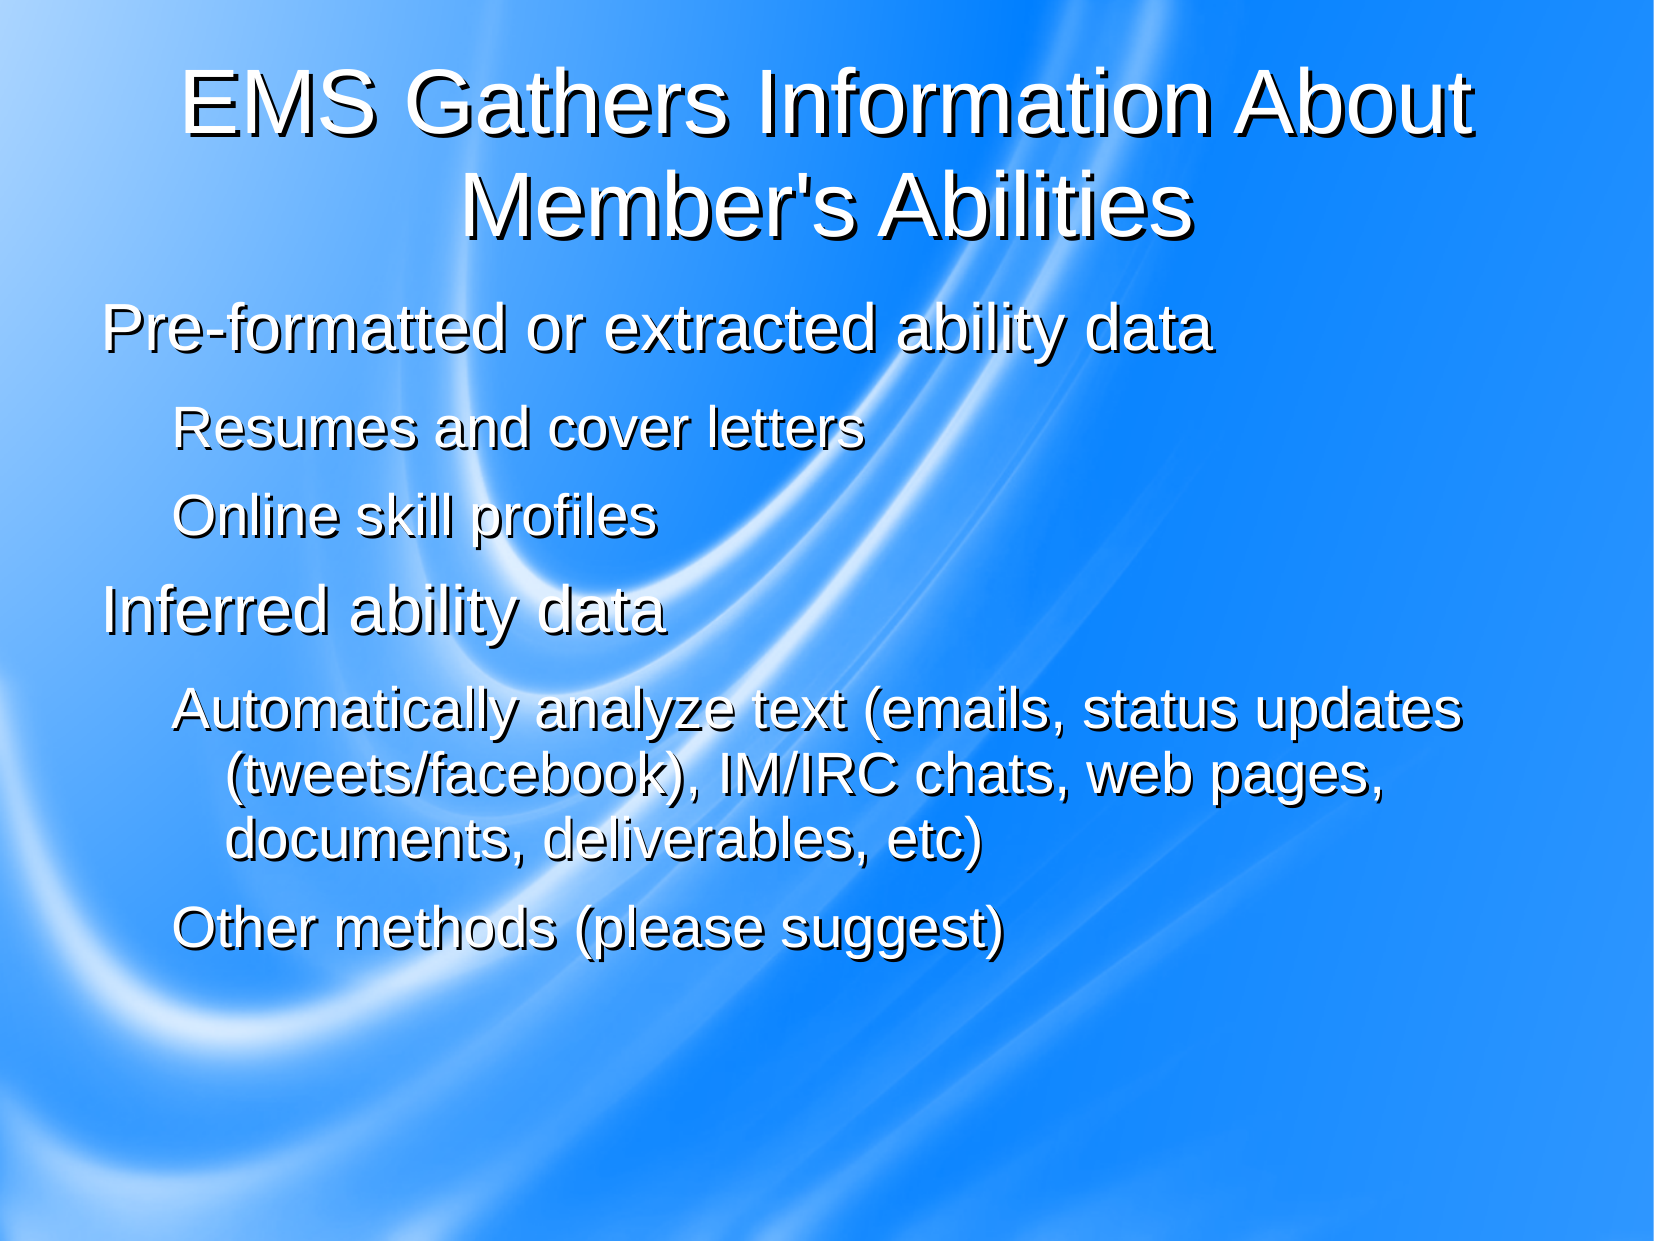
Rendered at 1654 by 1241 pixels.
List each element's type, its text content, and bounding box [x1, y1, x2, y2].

picture [0, 0, 1654, 1241]
list Pre-formatted or extracted ability data Resumes and cover letters Online skill profiles Inferred ability data Automatically analyze text (emails, status updates (tweets/facebook), IM/IRC chats, web pages, documents, deliverables, etc) Other methods (please suggest) [82, 290, 1571, 1094]
title EMS Gathers Information About Member's Abilities [82, 39, 1571, 267]
